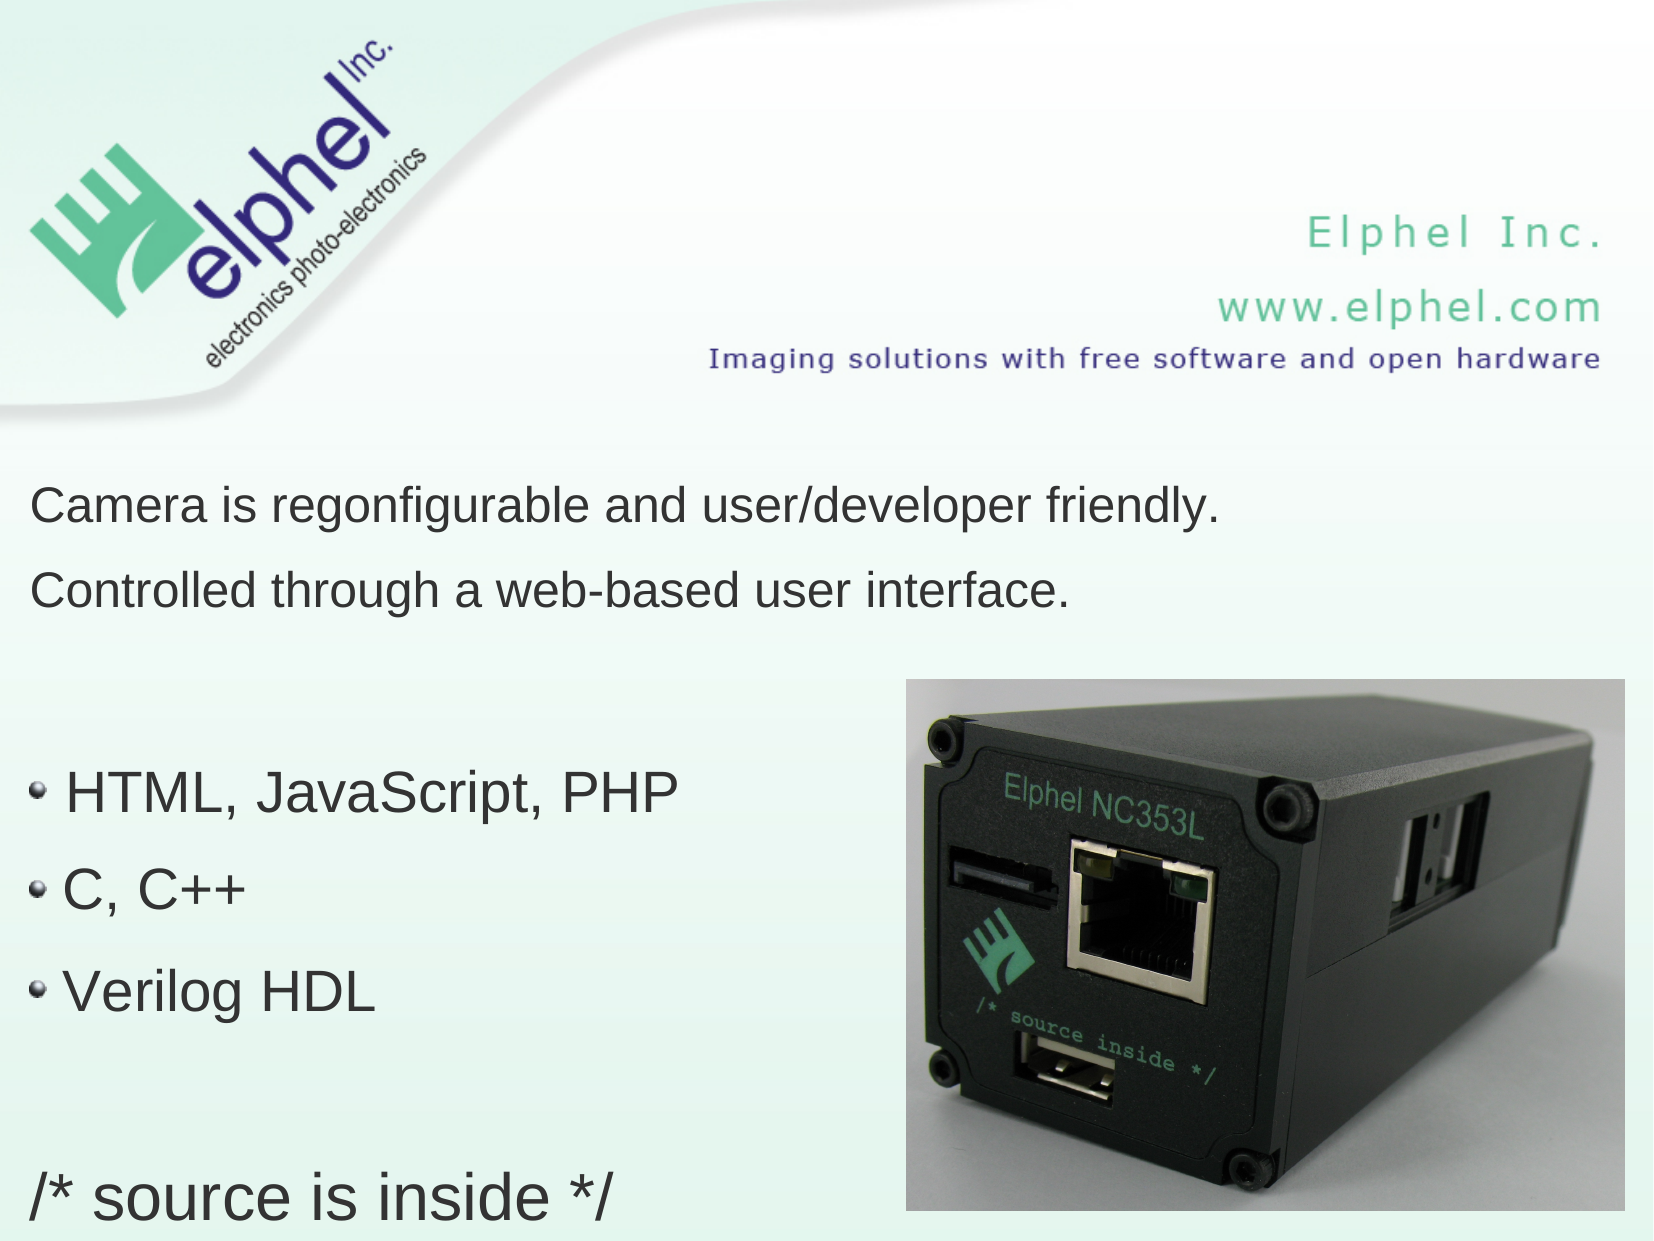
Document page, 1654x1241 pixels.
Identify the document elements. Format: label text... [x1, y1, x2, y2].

picture [487, 1211, 502, 1216]
picture [173, 1211, 187, 1216]
picture [233, 1211, 247, 1216]
picture [525, 1211, 542, 1216]
picture [266, 1211, 283, 1216]
picture [99, 1211, 117, 1216]
picture [135, 1211, 152, 1216]
list Camera is regonfigurable and user/developer friendly. Controlled through a web-based user interface. HTML, JavaScript, PHP C, C++ Verilog HDL /* source is inside */ [29, 472, 1654, 1211]
picture [332, 1211, 350, 1216]
picture [0, 0, 1654, 1241]
picture [436, 1211, 454, 1216]
